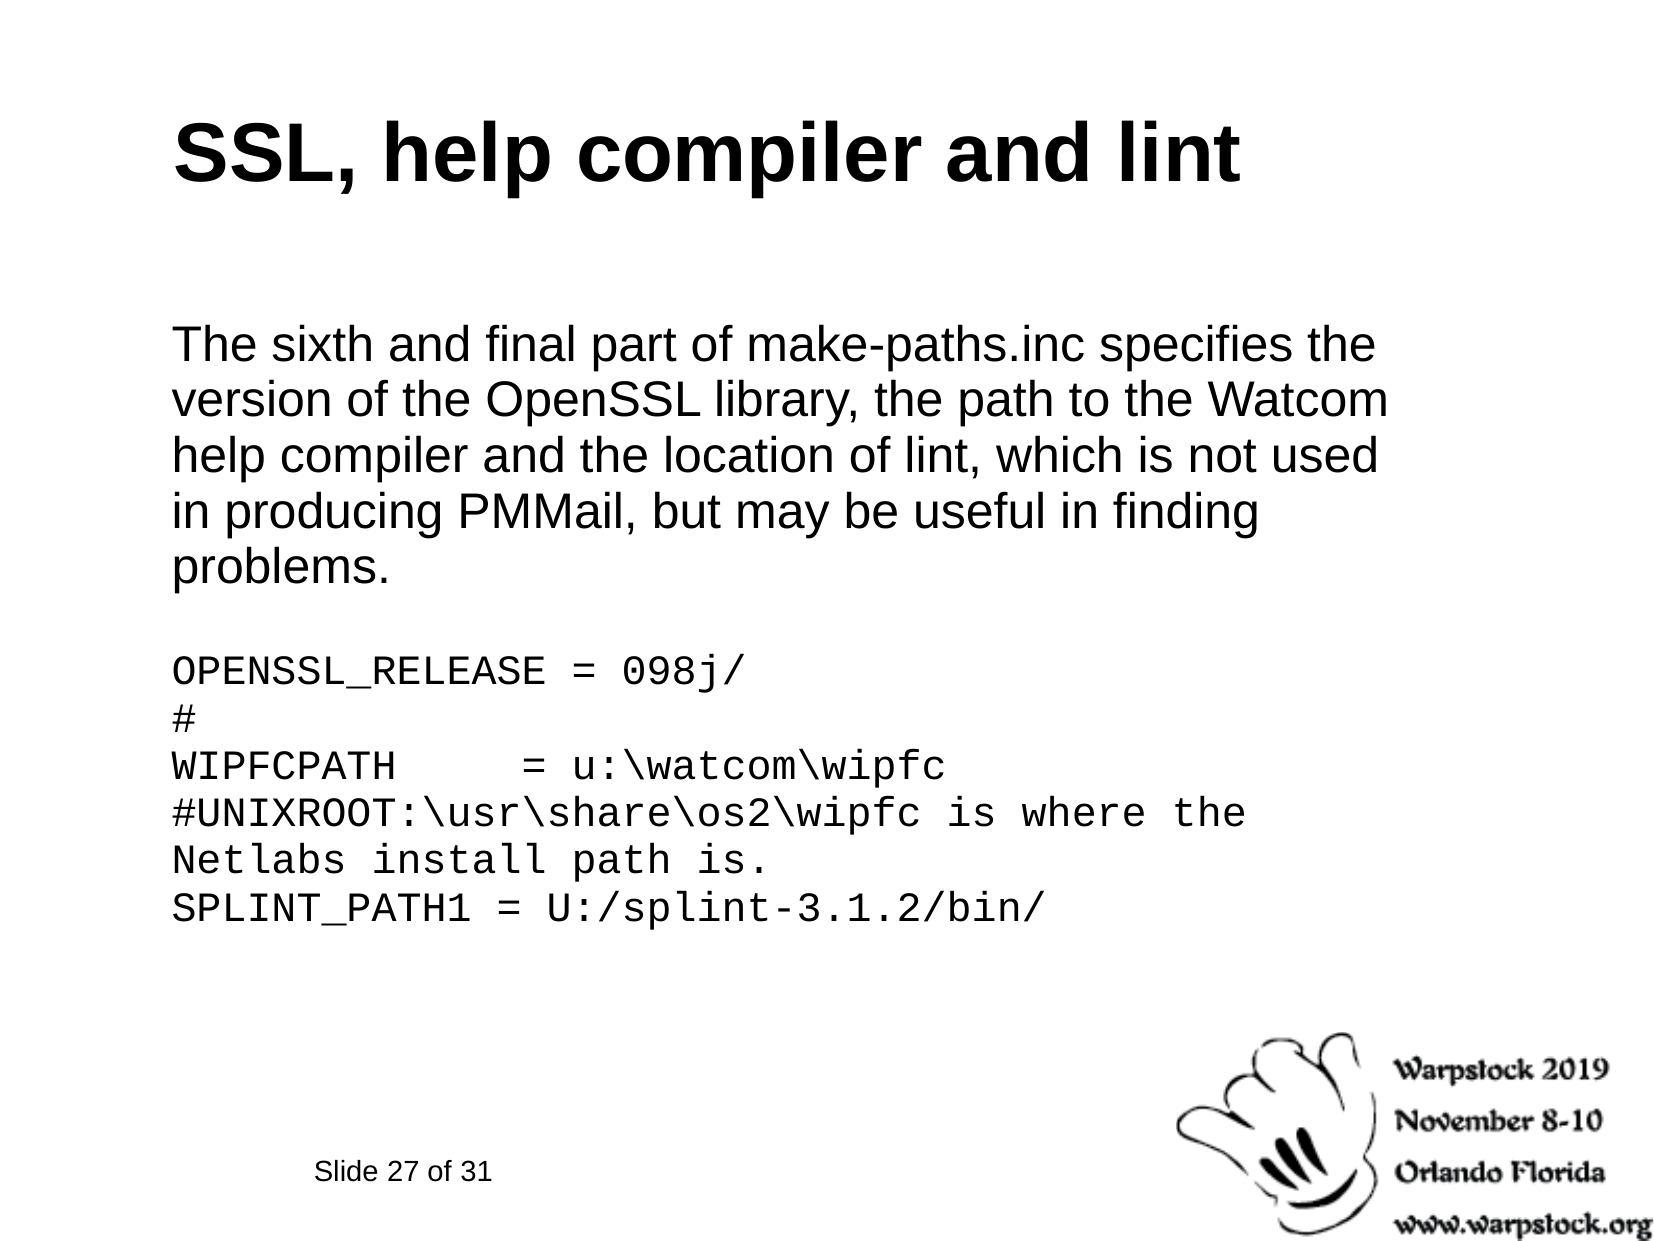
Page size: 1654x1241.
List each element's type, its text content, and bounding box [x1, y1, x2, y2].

title SSL, help compiler and lint [173, 49, 1420, 257]
picture [1176, 1032, 1654, 1241]
subtitle The sixth and final part of make-paths.inc specifies the version of the OpenSSL library, the path to the Watcom help compiler and the location of lint, which is not used in producing PMMail, but may be useful in finding problems. OPENSSL_RELEASE = 098j/ # WIPFCPATH = u:\watcom\wipfc #UNIXROOT:\usr\share\os2\wipfc is where the Netlabs install path is. SPLINT_PATH1 = U:/splint-3.1.2/bin/ [171, 295, 1418, 1002]
